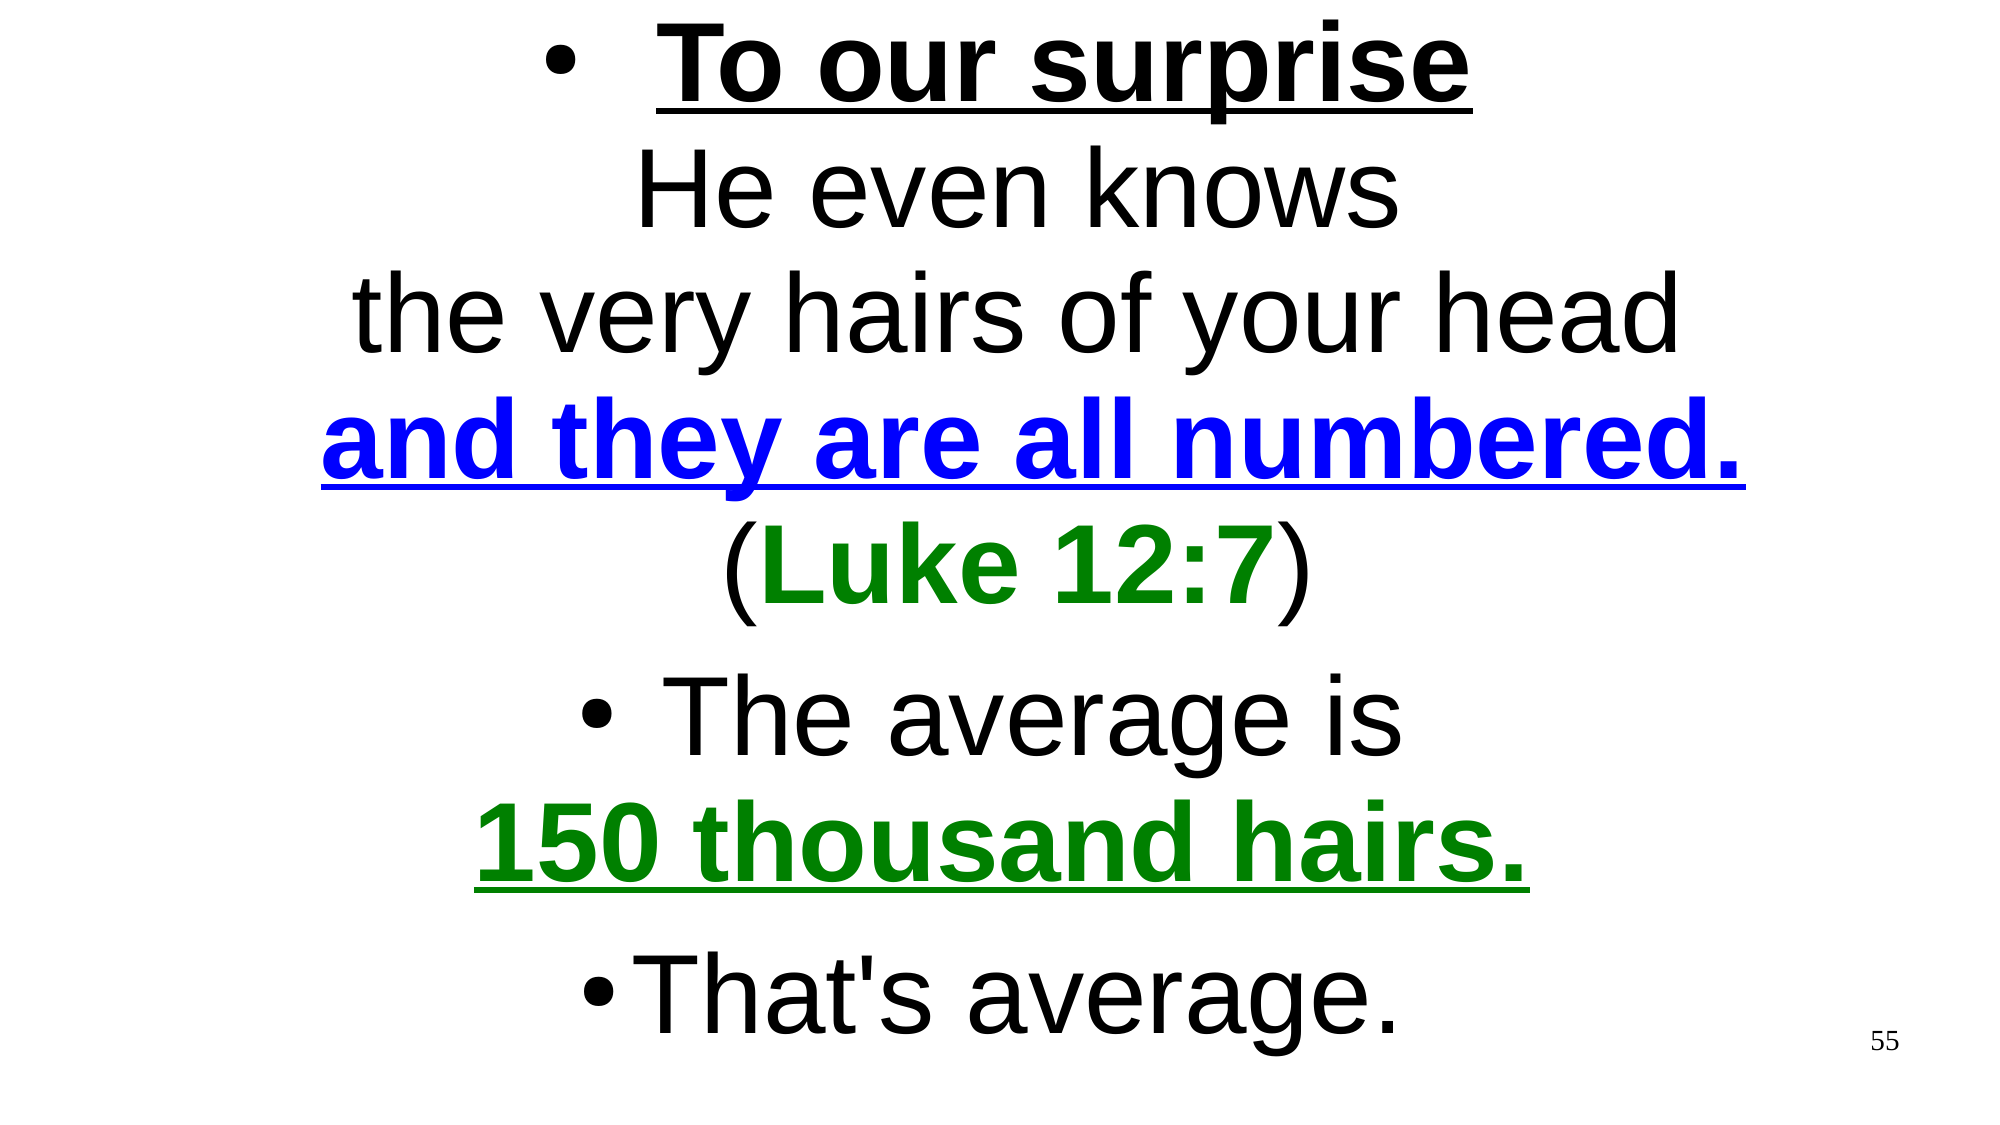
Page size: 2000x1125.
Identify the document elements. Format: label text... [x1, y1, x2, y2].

list To our surprise He even knows the very hairs of your head and they are all numbered. (Luke 12:7) The average is 150 thousand hairs. That's average. [0, 0, 1996, 1123]
